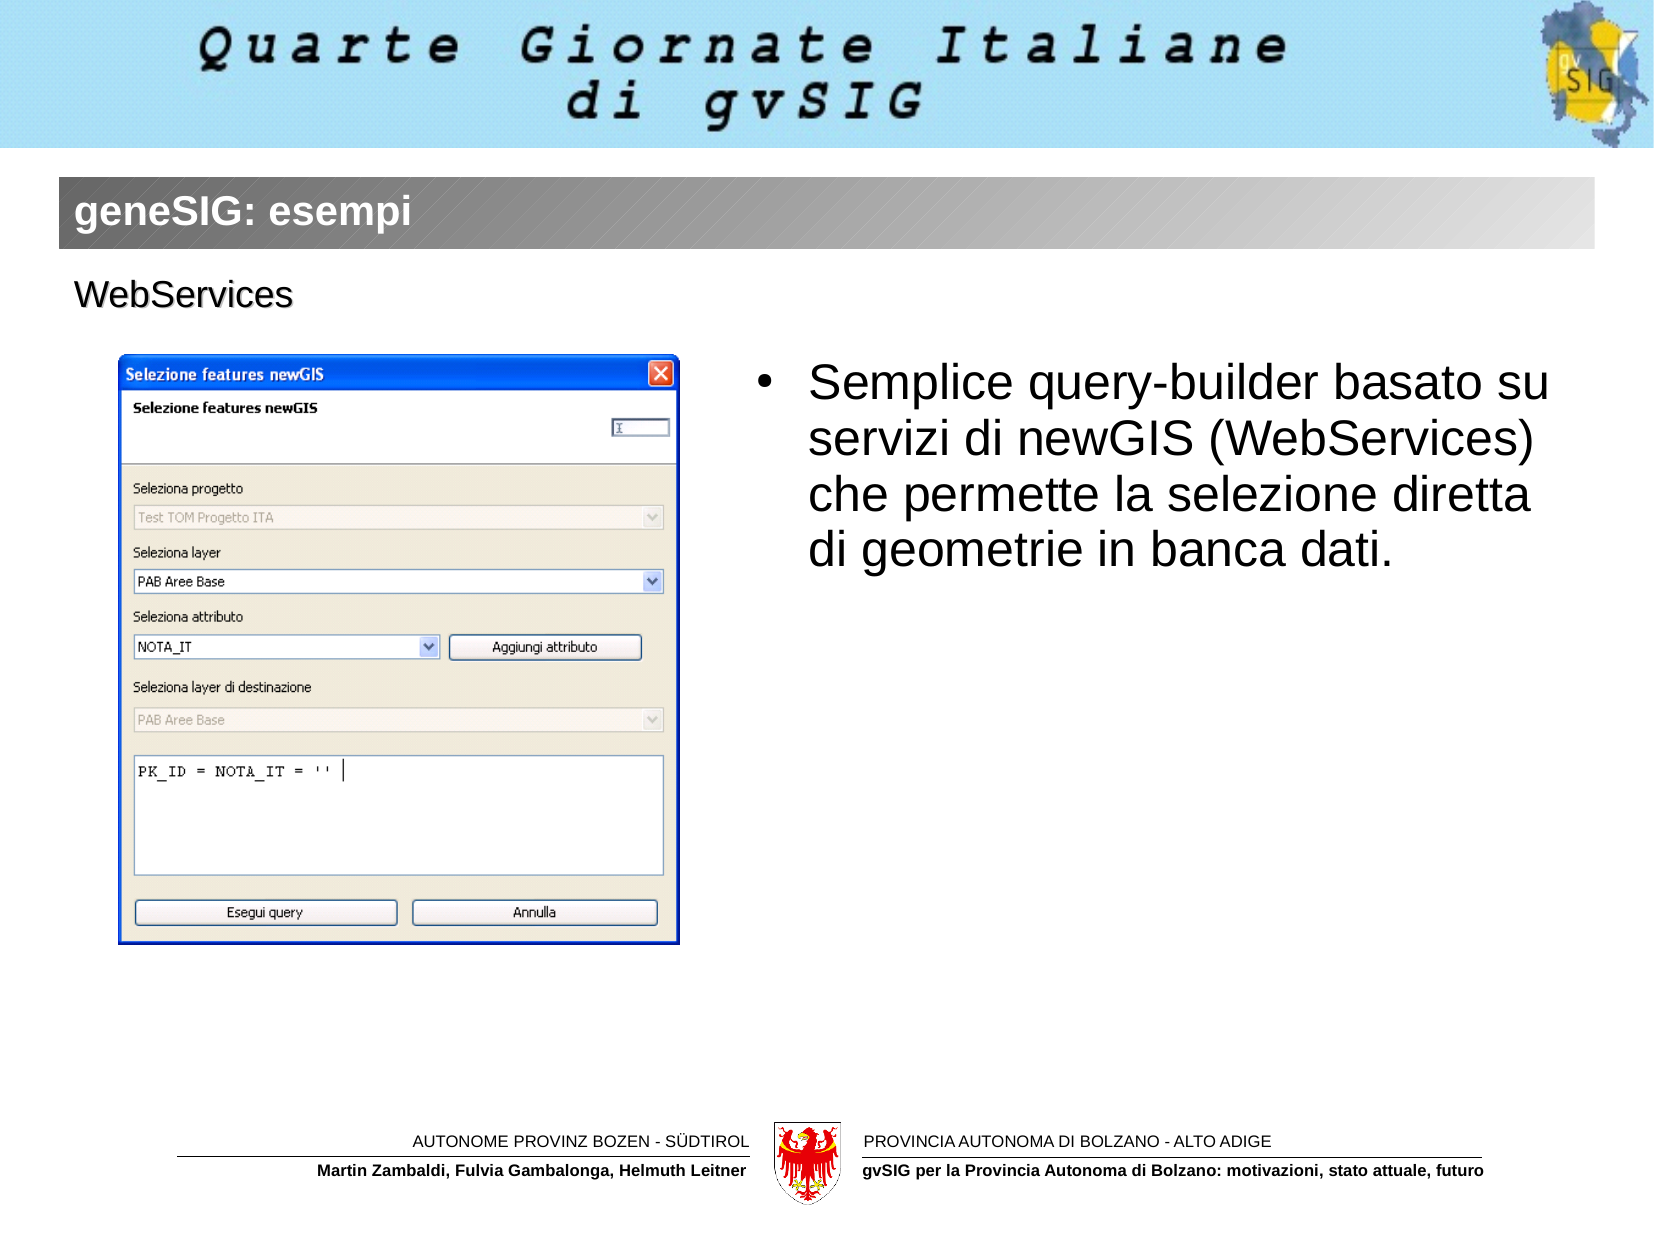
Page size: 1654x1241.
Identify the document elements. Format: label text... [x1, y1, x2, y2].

text_box WebServices [59, 265, 591, 323]
list Semplice query-builder basato su servizi di newGIS (WebServices) che permette la selezione diretta di geometrie in banca dati. [738, 354, 1565, 1063]
picture [774, 1122, 841, 1205]
picture [118, 354, 680, 945]
text_box [59, 177, 1595, 249]
text_box geneSIG: esempi [59, 183, 1447, 246]
